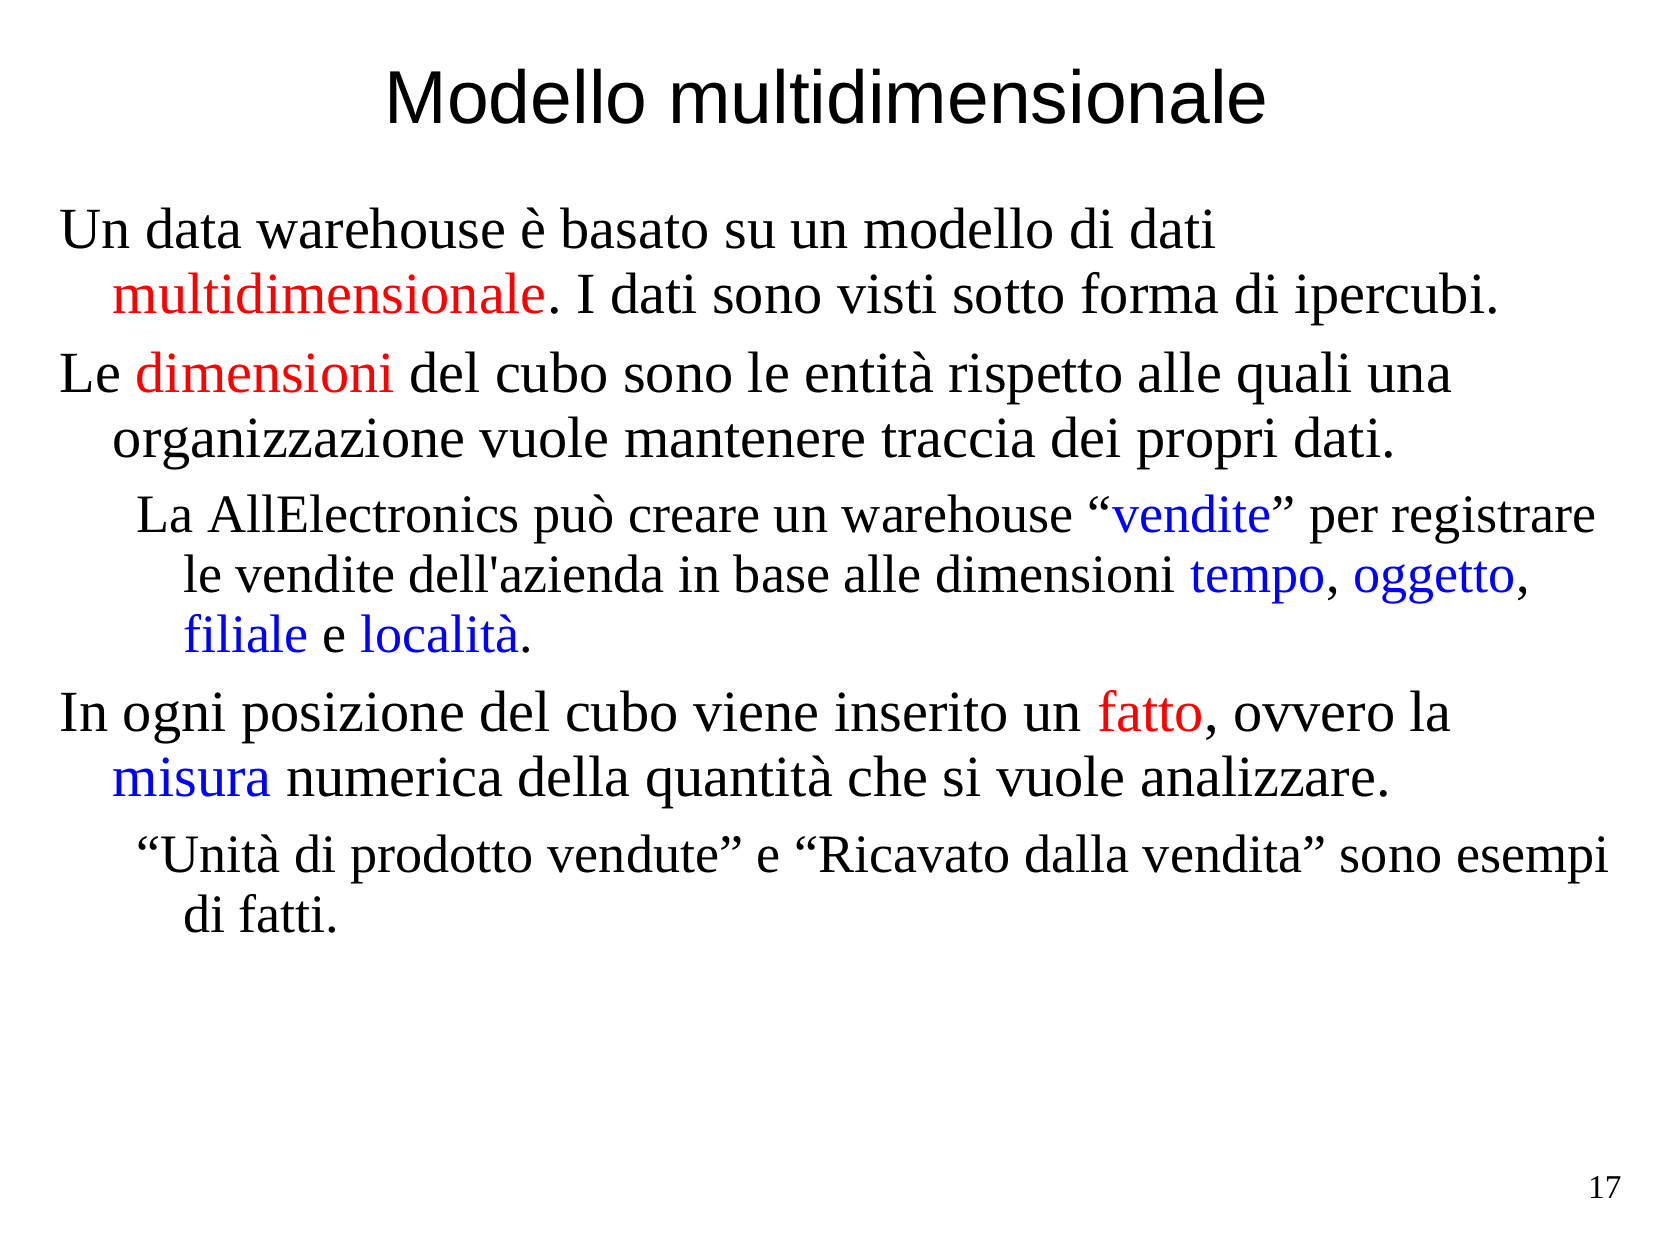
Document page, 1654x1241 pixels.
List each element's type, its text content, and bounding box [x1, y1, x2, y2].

list Un data warehouse è basato su un modello di dati multidimensionale. I dati sono visti sotto forma di ipercubi. Le dimensioni del cubo sono le entità rispetto alle quali una organizzazione vuole mantenere traccia dei propri dati. La AllElectronics può creare un warehouse “vendite” per registrare le vendite dell'azienda in base alle dimensioni tempo, oggetto, filiale e località. In ogni posizione del cubo viene inserito un fatto, ovvero la misura numerica della quantità che si vuole analizzare. “Unità di prodotto vendute” e “Ricavato dalla vendita” sono esempi di fatti. [42, 196, 1612, 1187]
title Modello multidimensionale [37, 30, 1617, 166]
